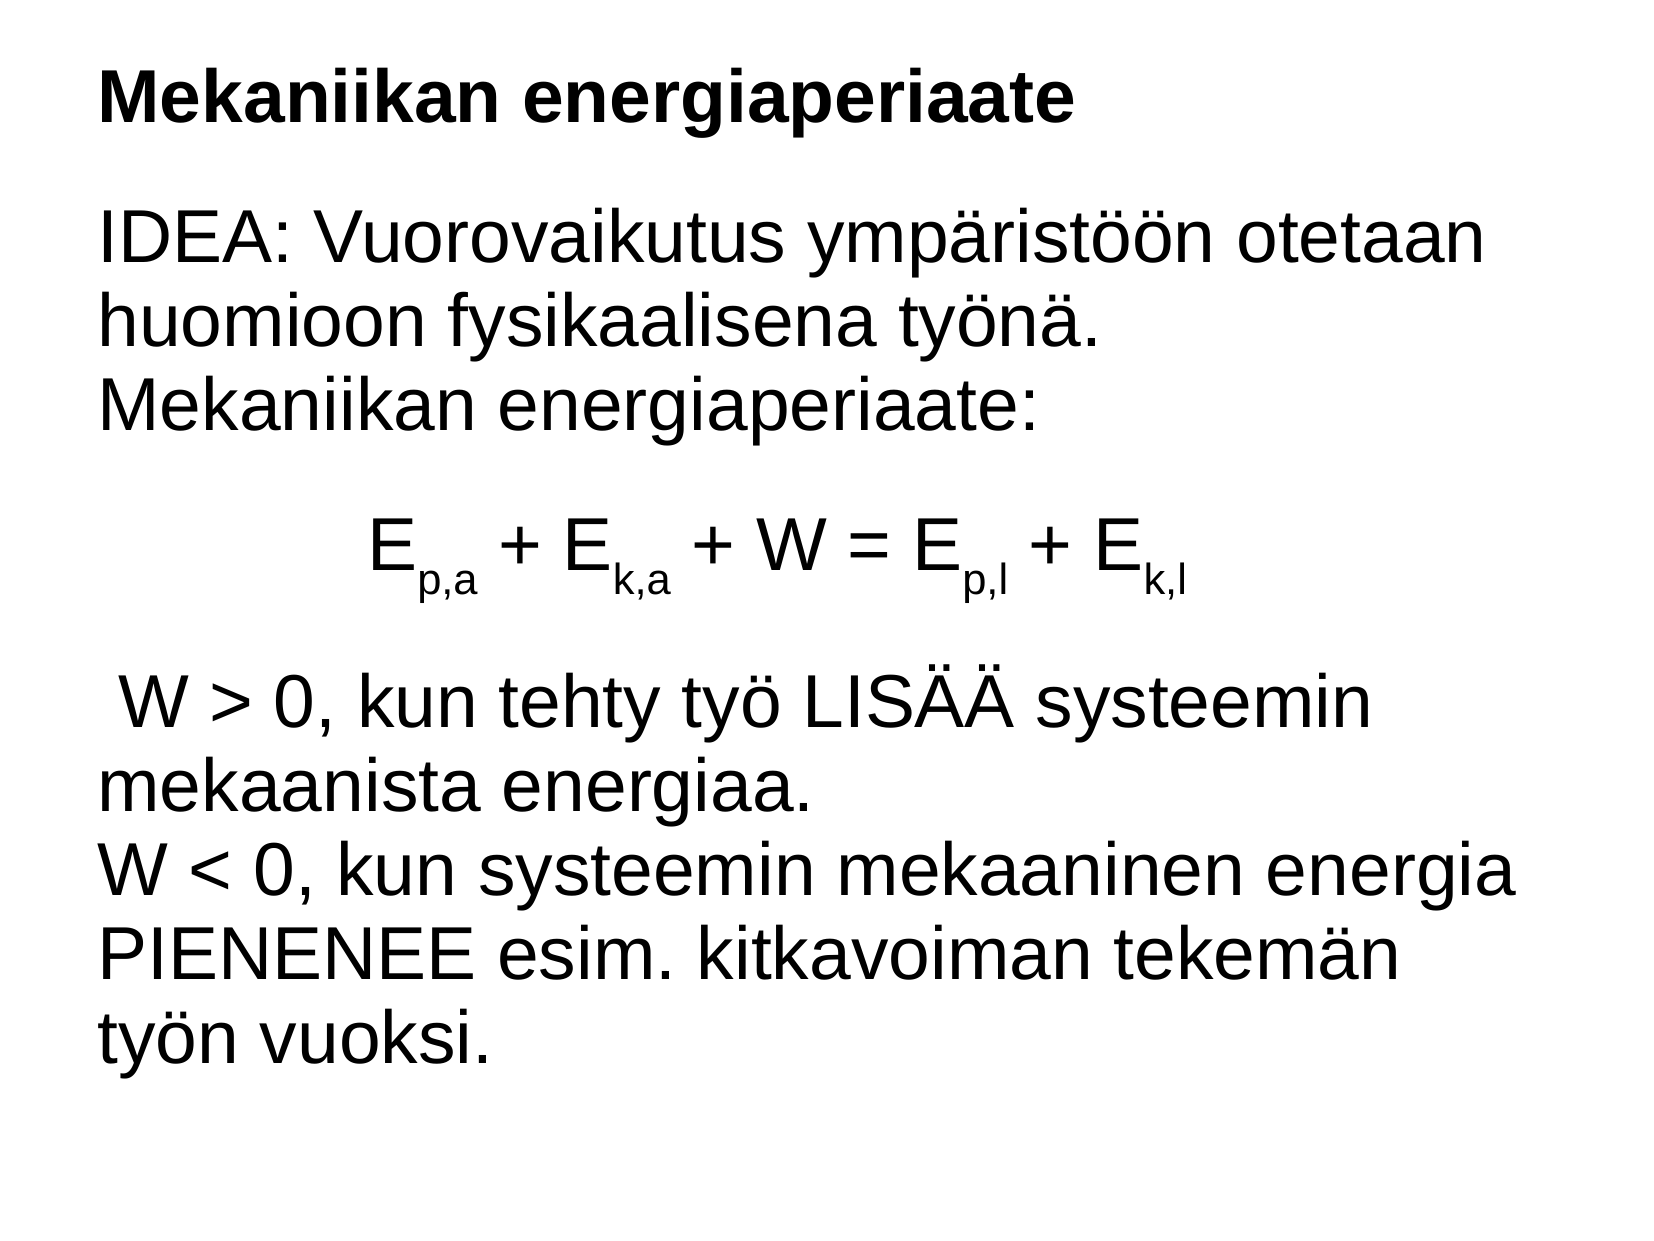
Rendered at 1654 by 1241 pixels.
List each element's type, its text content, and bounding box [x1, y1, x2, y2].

text_box Mekaniikan energiaperiaate IDEA: Vuorovaikutus ympäristöön otetaan huomioon fysikaalisena työnä. Mekaniikan energiaperiaate: Ep,a + Ek,a + W = Ep,l + Ek,l W > 0, kun tehty työ LISÄÄ systeemin mekaanista energiaa. W < 0, kun systeemin mekaaninen energia PIENENEE esim. kitkavoiman tekemän työn vuoksi. [82, 47, 1571, 1088]
